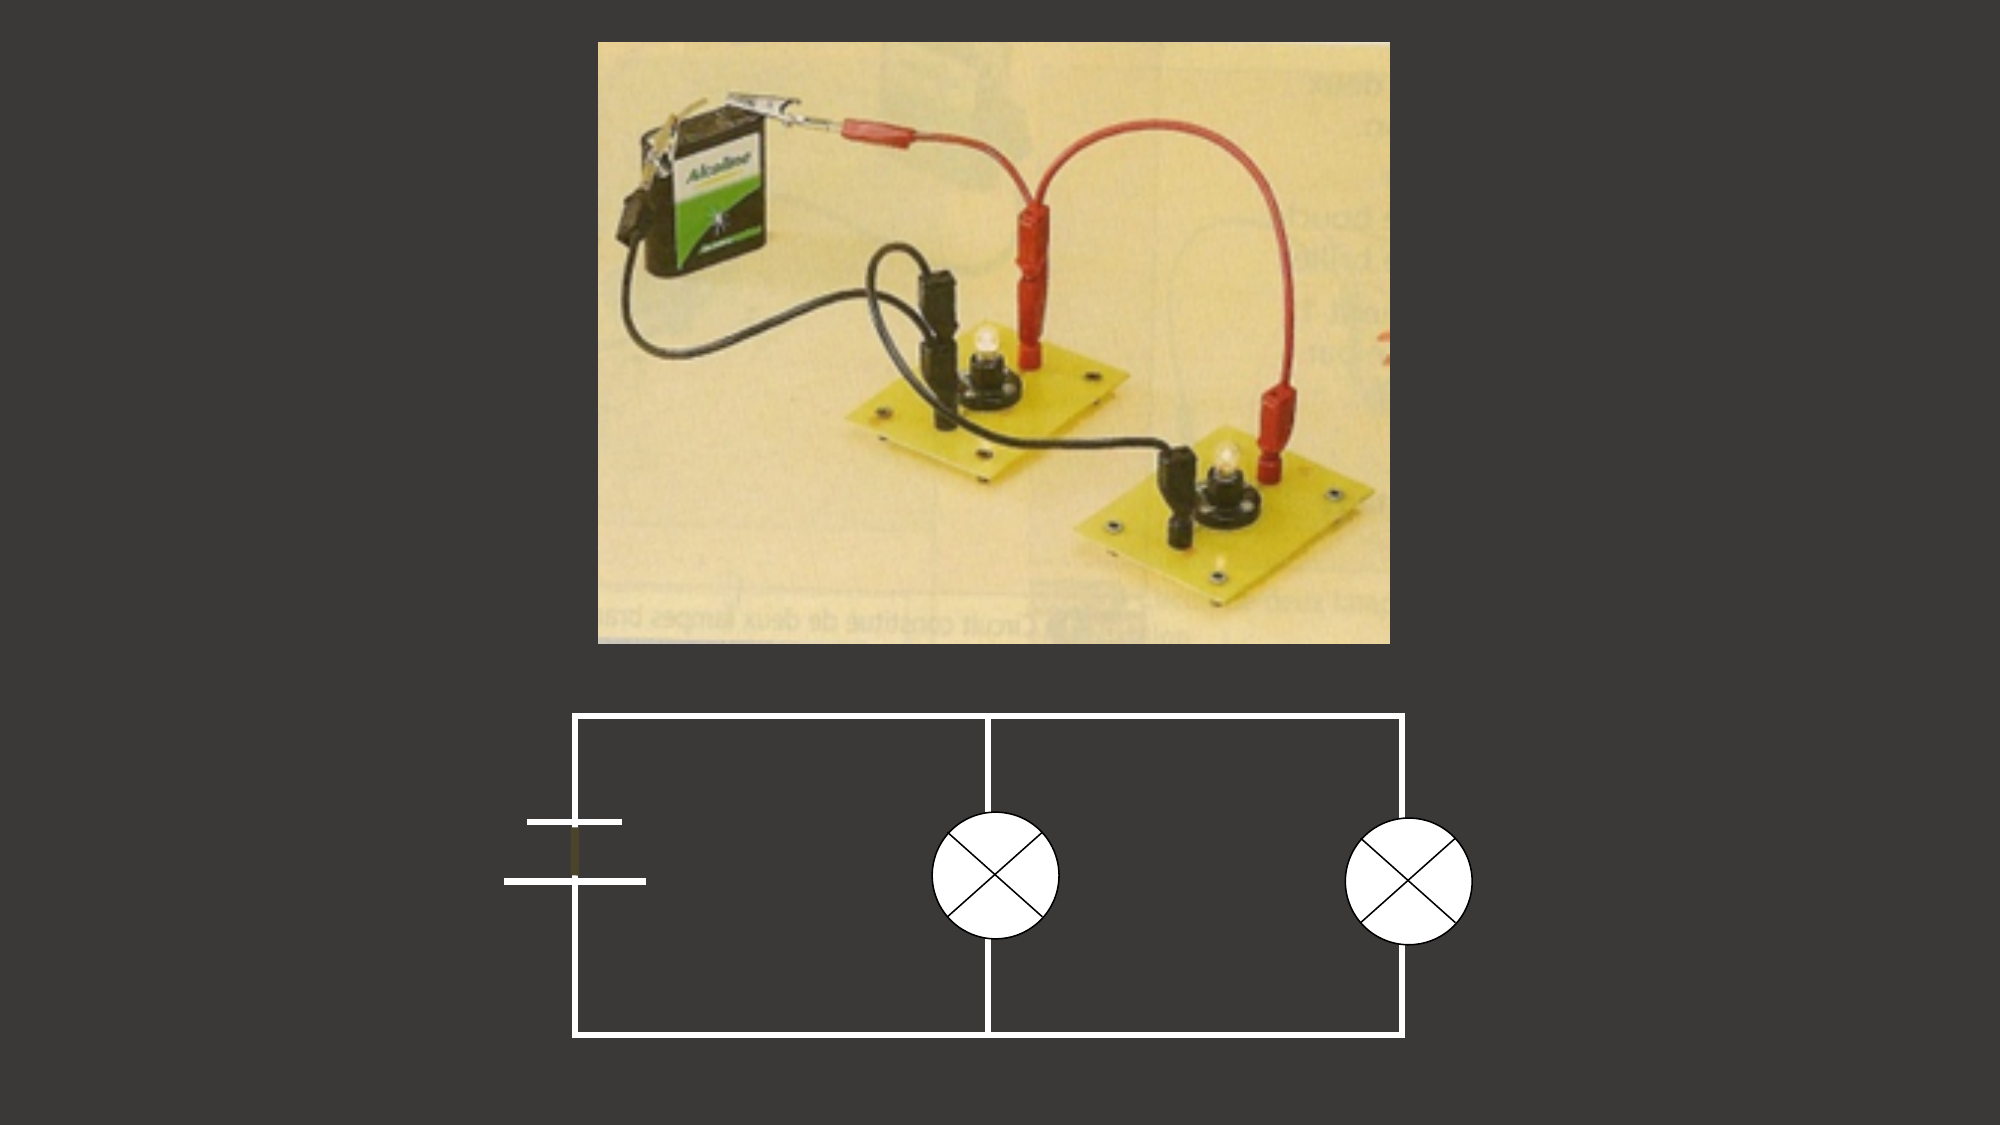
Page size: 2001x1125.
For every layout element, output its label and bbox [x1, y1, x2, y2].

text_box [948, 833, 1060, 939]
text_box [1361, 839, 1473, 945]
picture [598, 42, 1390, 644]
text_box [932, 834, 993, 916]
text_box [1345, 840, 1406, 922]
text_box [949, 812, 1041, 872]
text_box [1362, 818, 1454, 878]
